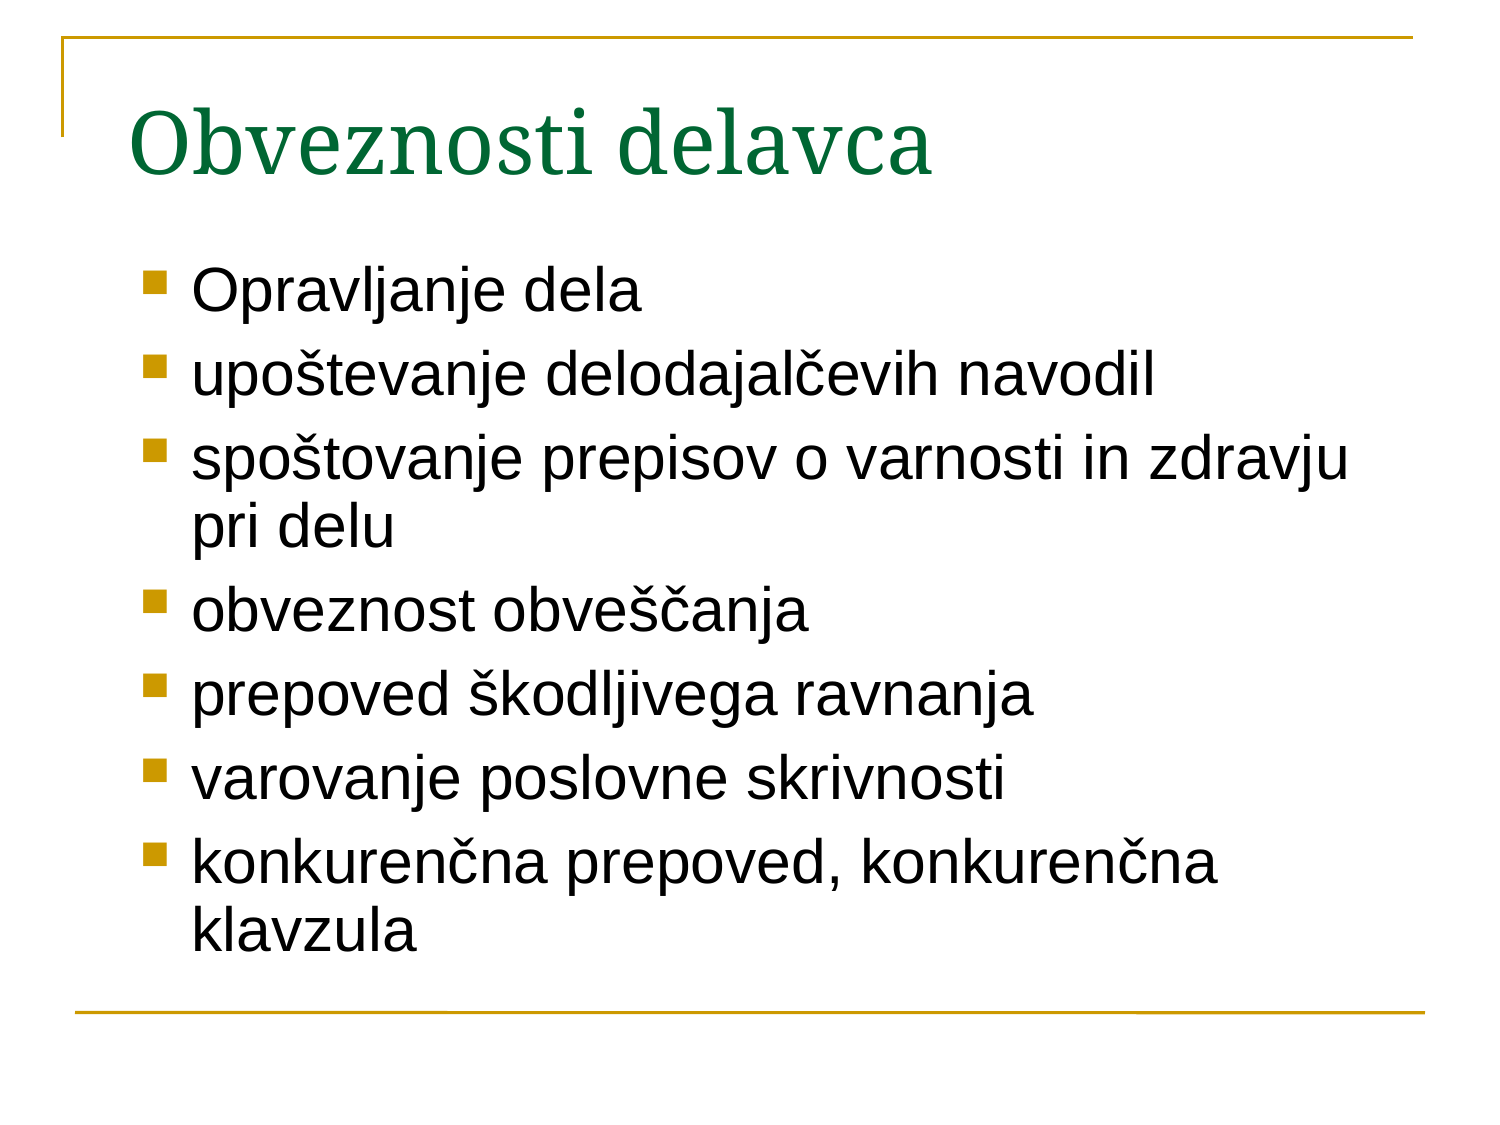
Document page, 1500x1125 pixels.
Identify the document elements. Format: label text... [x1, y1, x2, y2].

title Obveznosti delavca [112, 99, 1388, 201]
list Opravljanje dela upoštevanje delodajalčevih navodil spoštovanje prepisov o varnosti in zdravju pri delu obveznost obveščanja prepoved škodljivega ravnanja varovanje poslovne skrivnosti konkurenčna prepoved, konkurenčna klavzula [125, 249, 1401, 1057]
